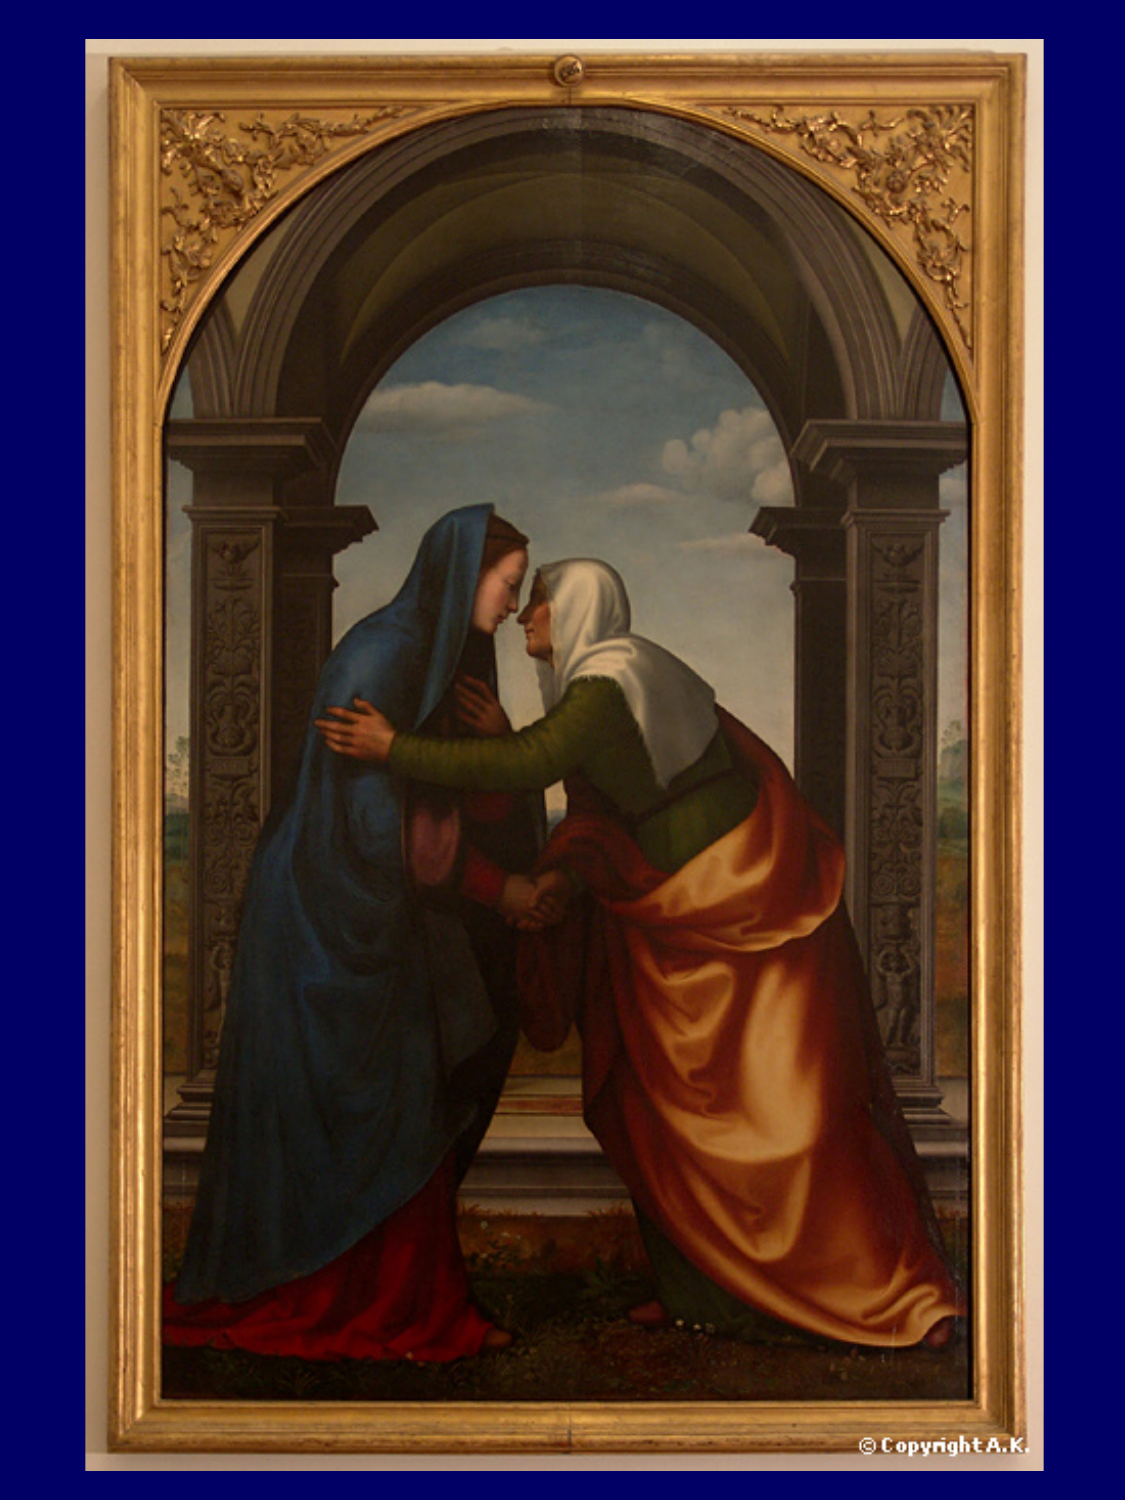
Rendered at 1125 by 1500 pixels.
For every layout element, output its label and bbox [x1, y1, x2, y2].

picture [85, 39, 1044, 1473]
